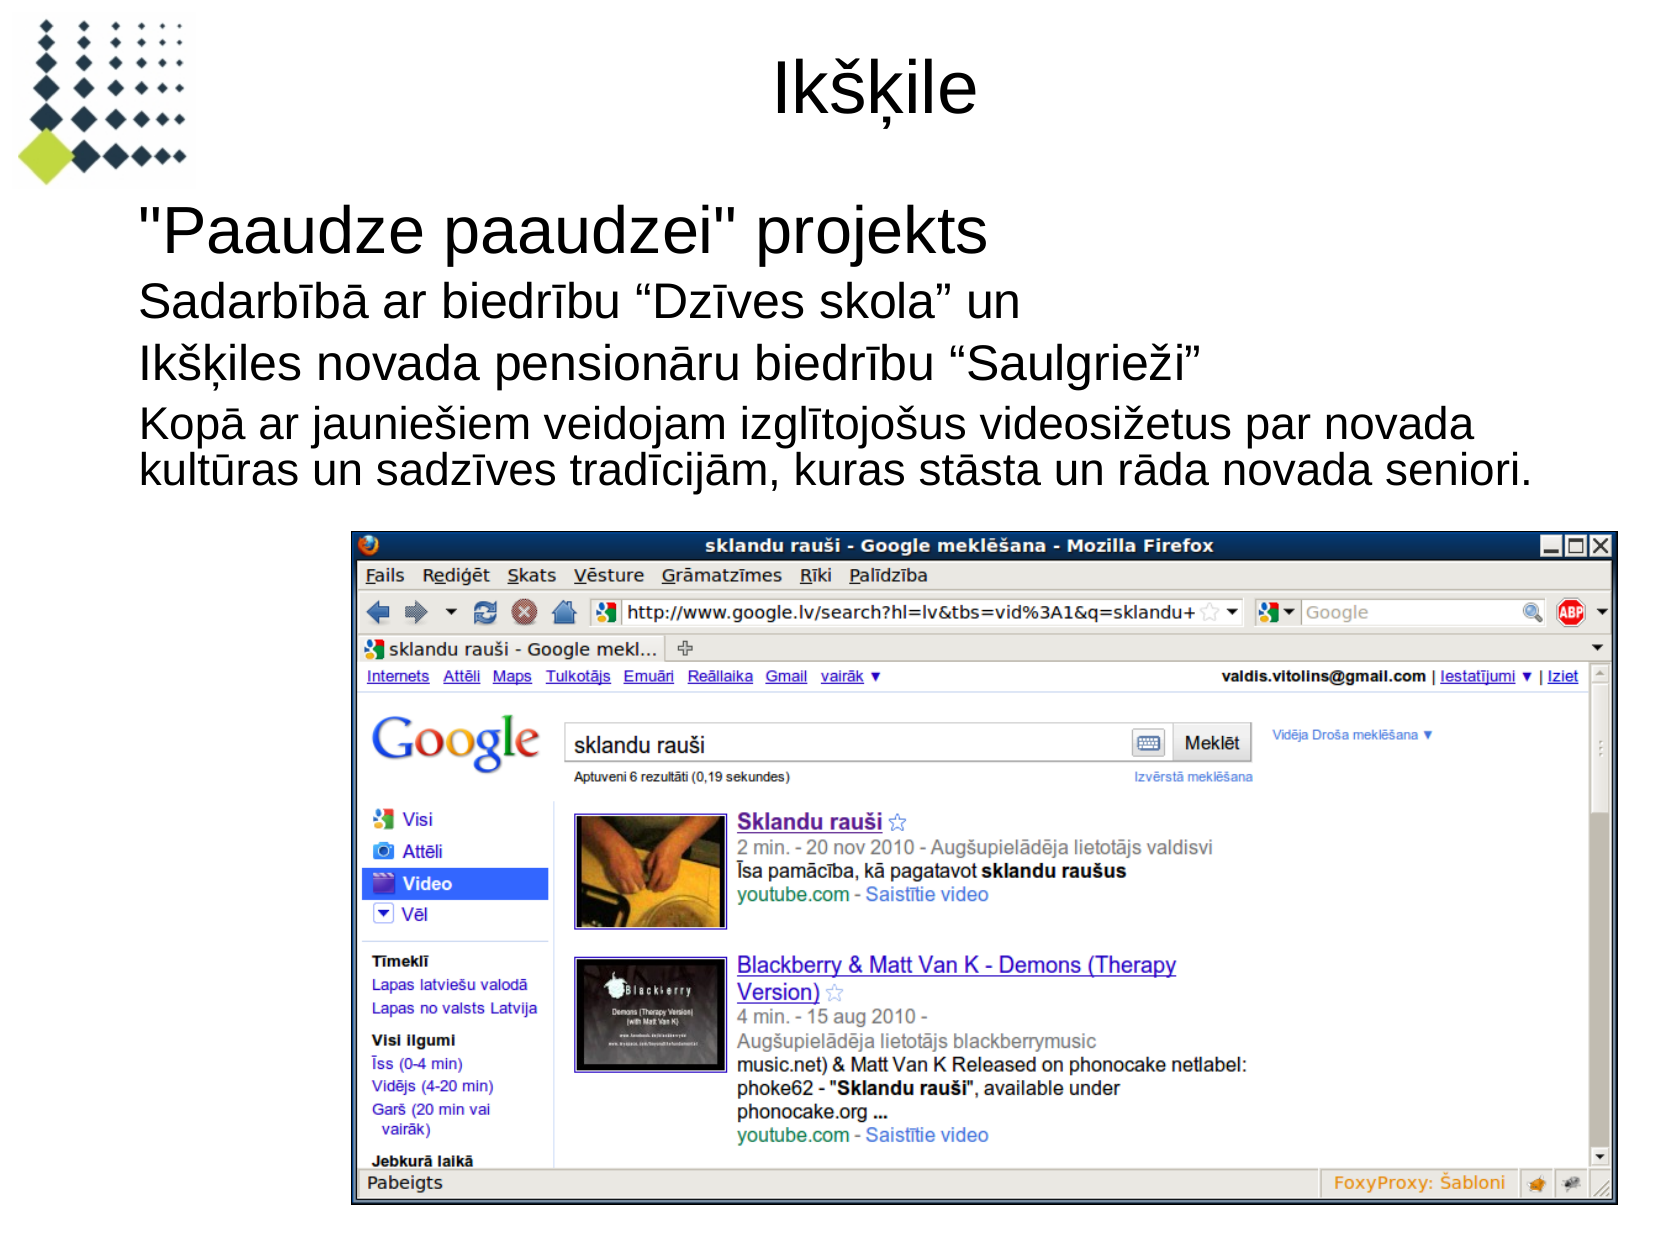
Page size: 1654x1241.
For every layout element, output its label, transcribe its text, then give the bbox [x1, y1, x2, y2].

picture [12, 12, 196, 189]
list "Paaudze paaudzei" projekts Sadarbībā ar biedrību “Dzīves skola” un Ikšķiles novada pensionāru biedrību “Saulgrieži” Kopā ar jauniešiem veidojam izglītojošus videosižetus par novada kultūras un sadzīves tradīcijām, kuras stāsta un rāda novada seniori. [82, 194, 1569, 1066]
title Ikšķile [153, 48, 1571, 133]
picture [351, 531, 1618, 1205]
